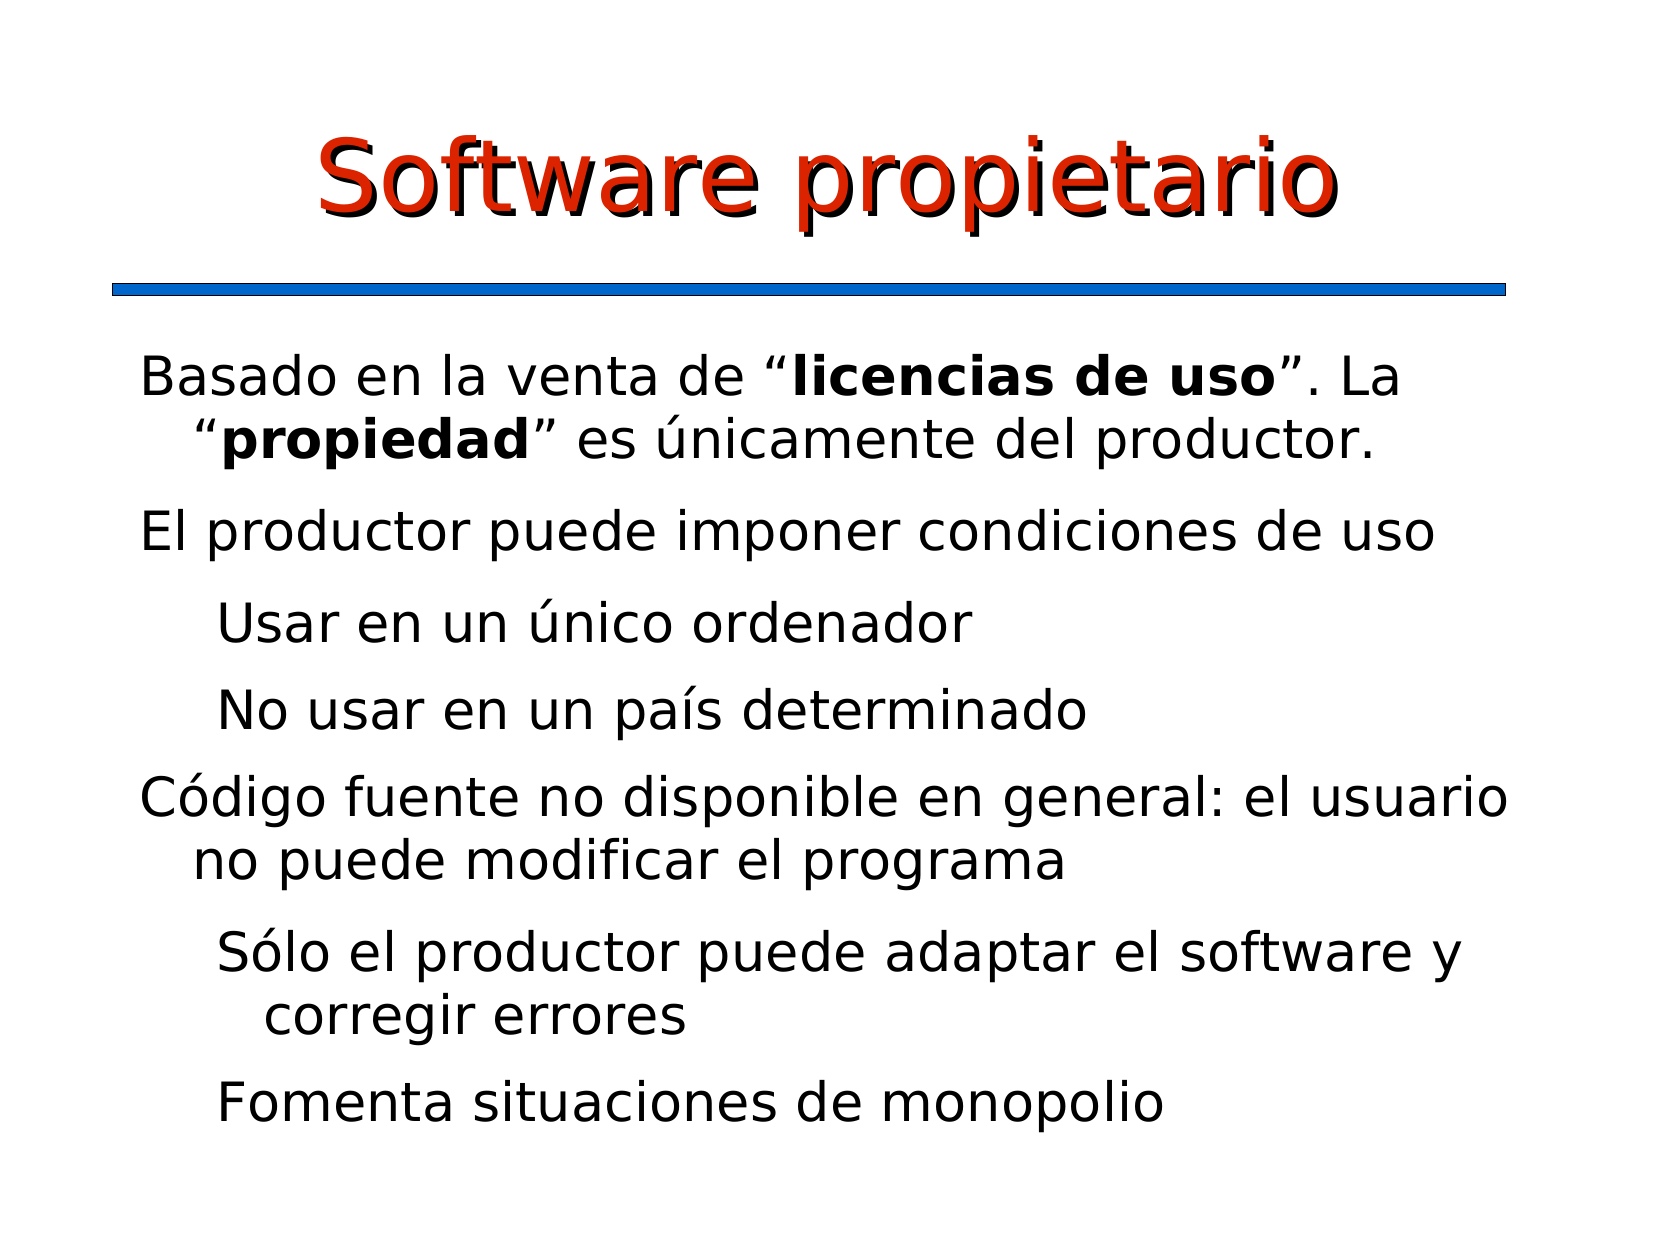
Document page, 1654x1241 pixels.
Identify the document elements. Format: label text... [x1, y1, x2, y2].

title Software propietario [121, 73, 1534, 281]
list Basado en la venta de “licencias de uso”. La “propiedad” es únicamente del productor. El productor puede imponer condiciones de uso Usar en un único ordenador No usar en un país determinado Código fuente no disponible en general: el usuario no puede modificar el programa Sólo el productor puede adaptar el software y corregir errores Fomenta situaciones de monopolio [121, 344, 1534, 1141]
